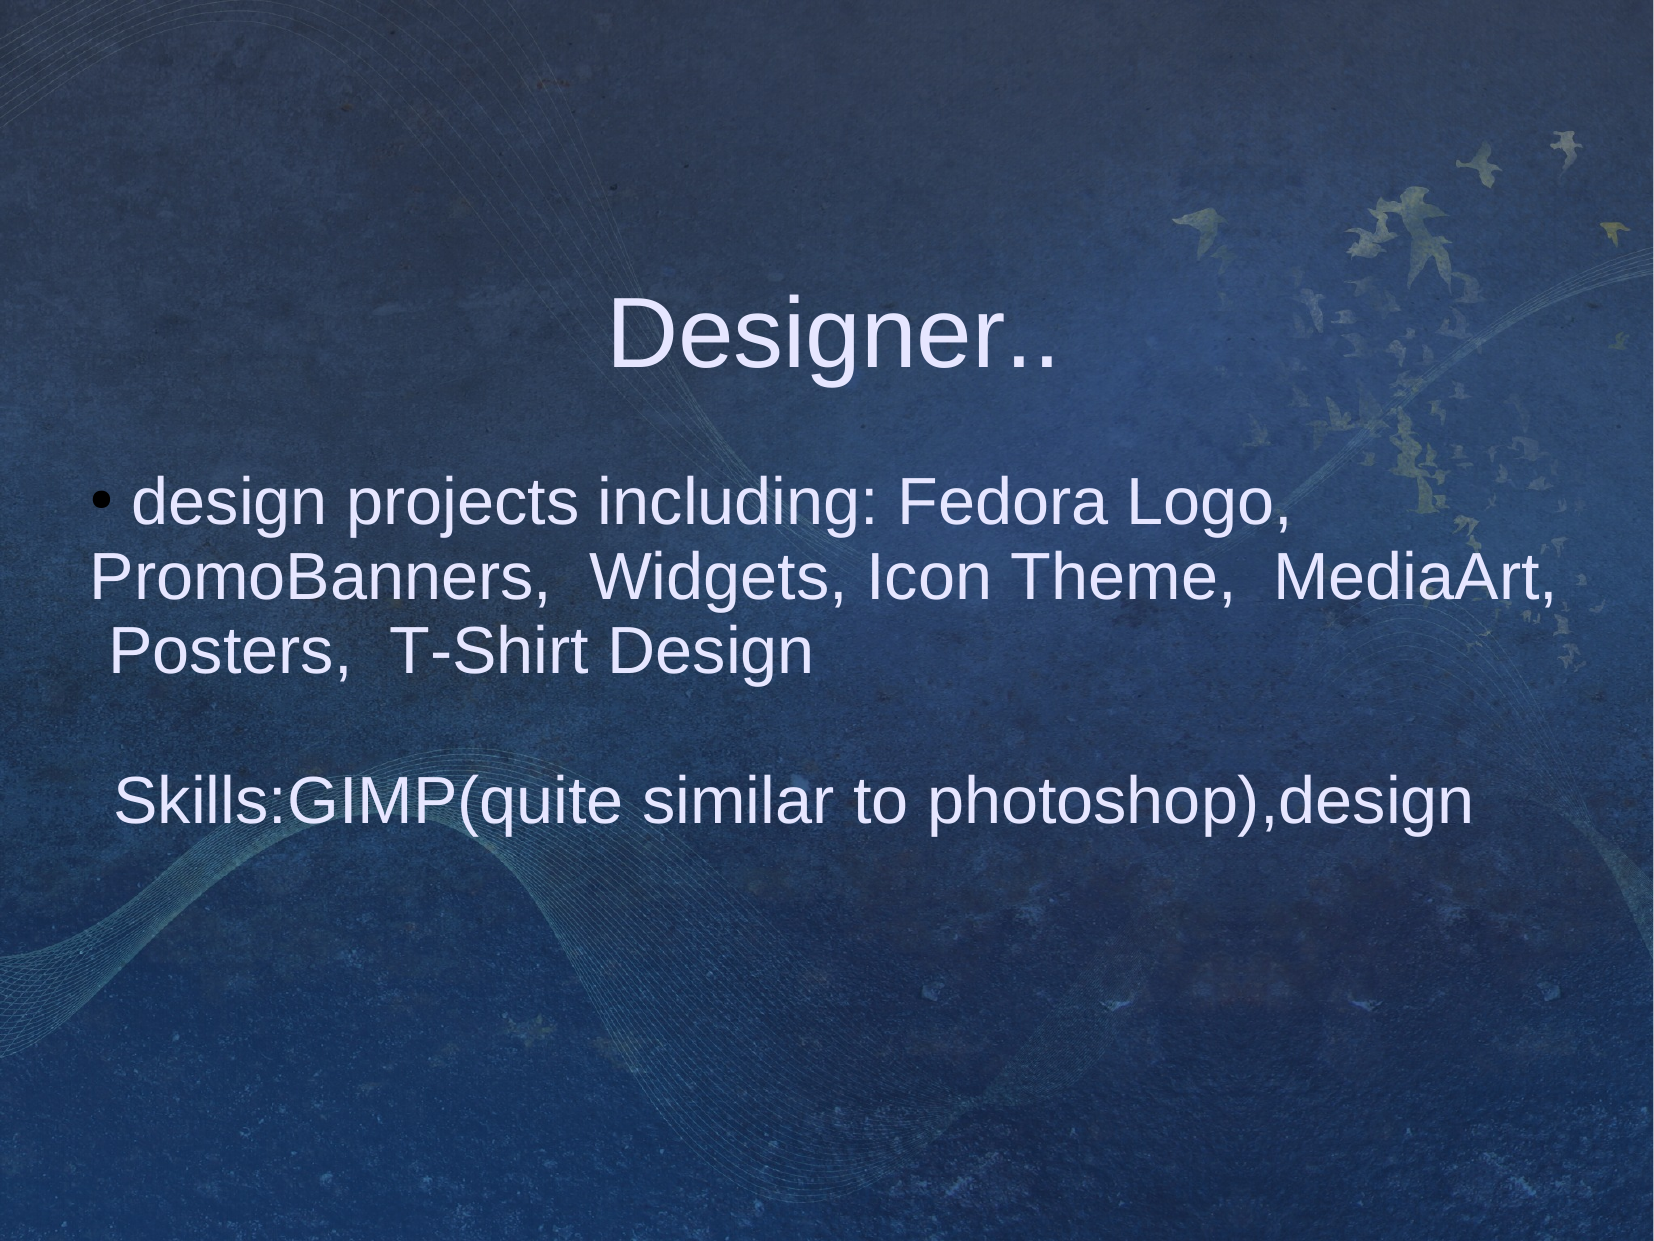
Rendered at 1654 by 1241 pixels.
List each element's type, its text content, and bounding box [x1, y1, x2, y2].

subtitle Designer.. design projects including: Fedora Logo, PromoBanners, Widgets, Icon Theme, MediaArt, Posters, T-Shirt Design Skills:GIMP(quite similar to photoshop),design [89, 100, 1578, 1015]
picture [0, 0, 1654, 1241]
